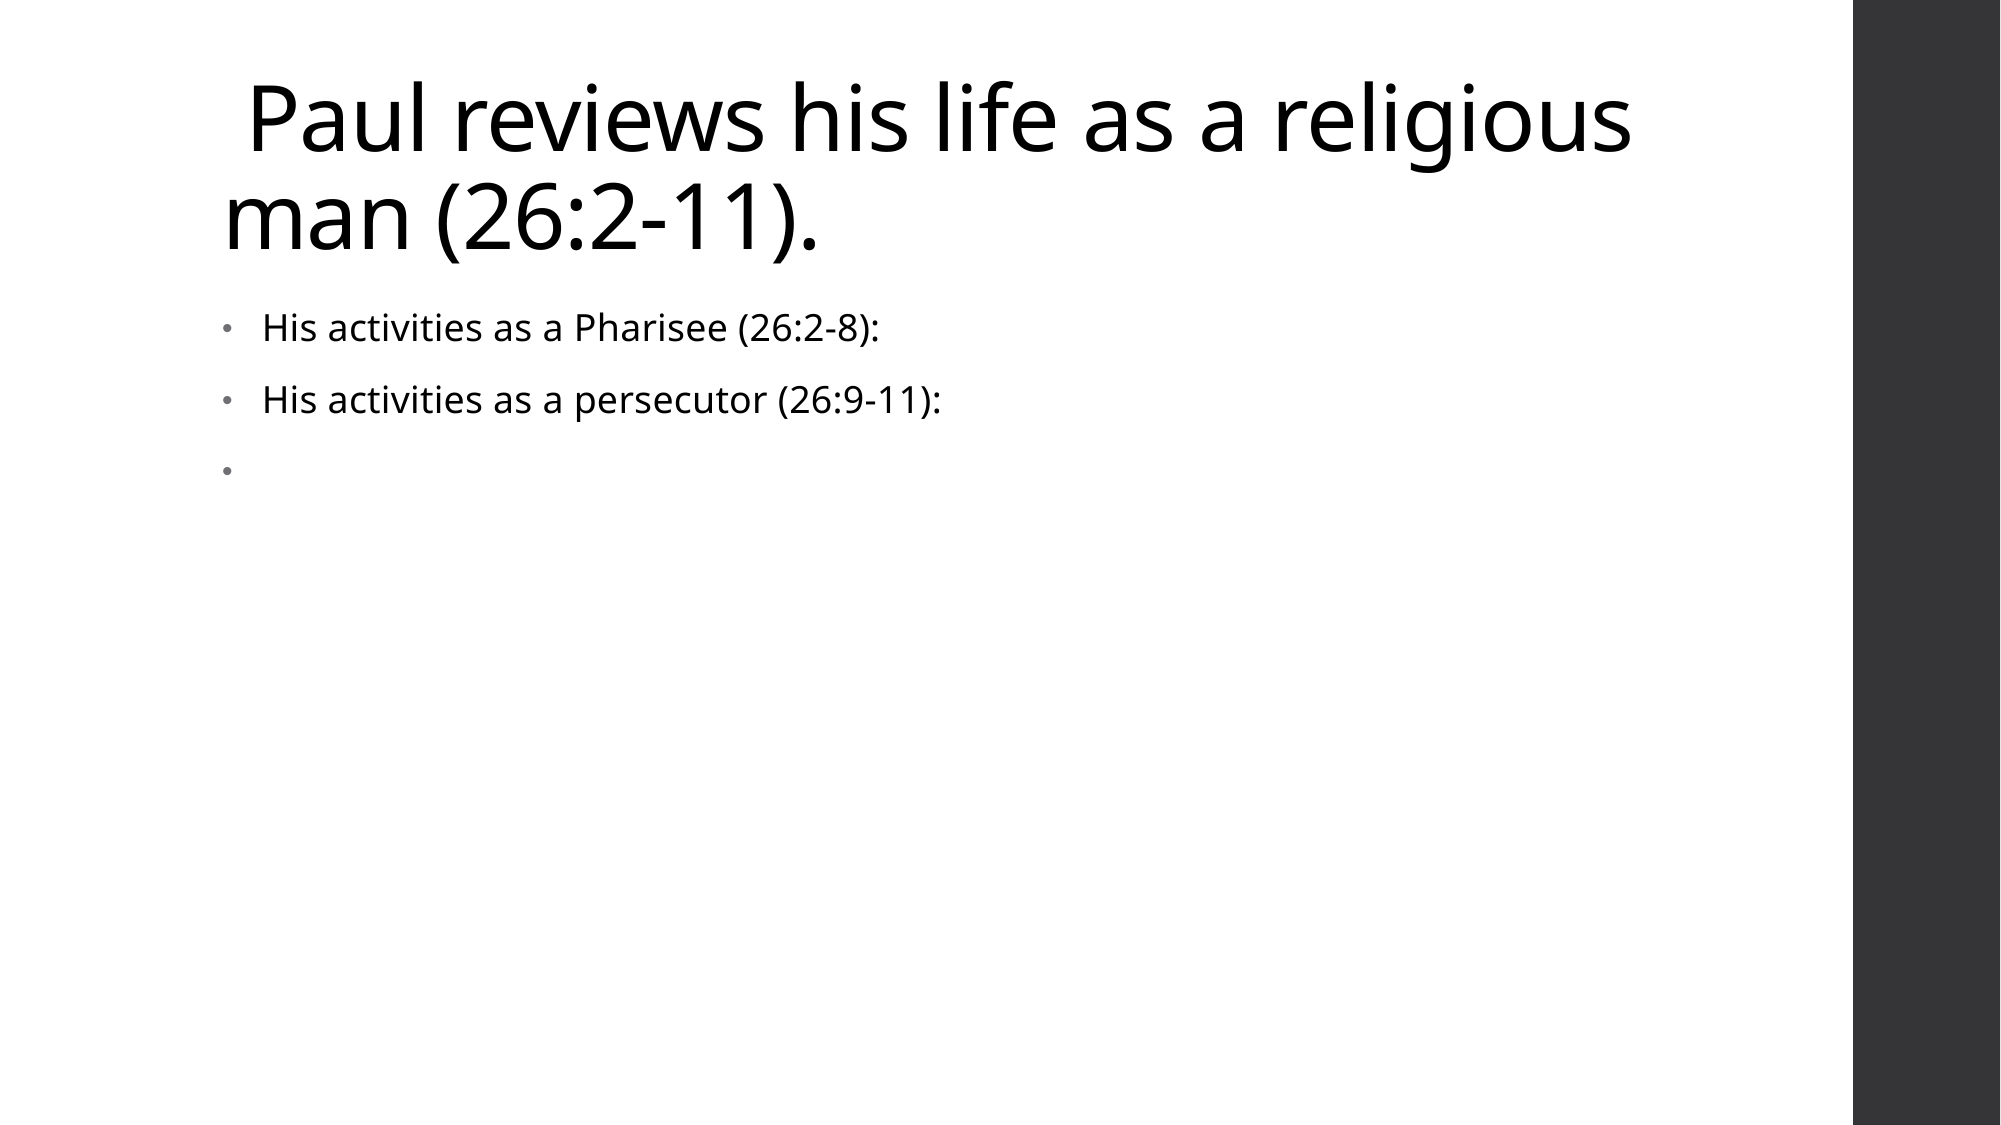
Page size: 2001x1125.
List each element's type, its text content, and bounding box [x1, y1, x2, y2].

list His activities as a Pharisee (26:2-8): His activities as a persecutor (26:9-11): [206, 299, 1617, 1014]
title Paul reviews his life as a religious man (26:2-11). [206, 60, 1797, 278]
